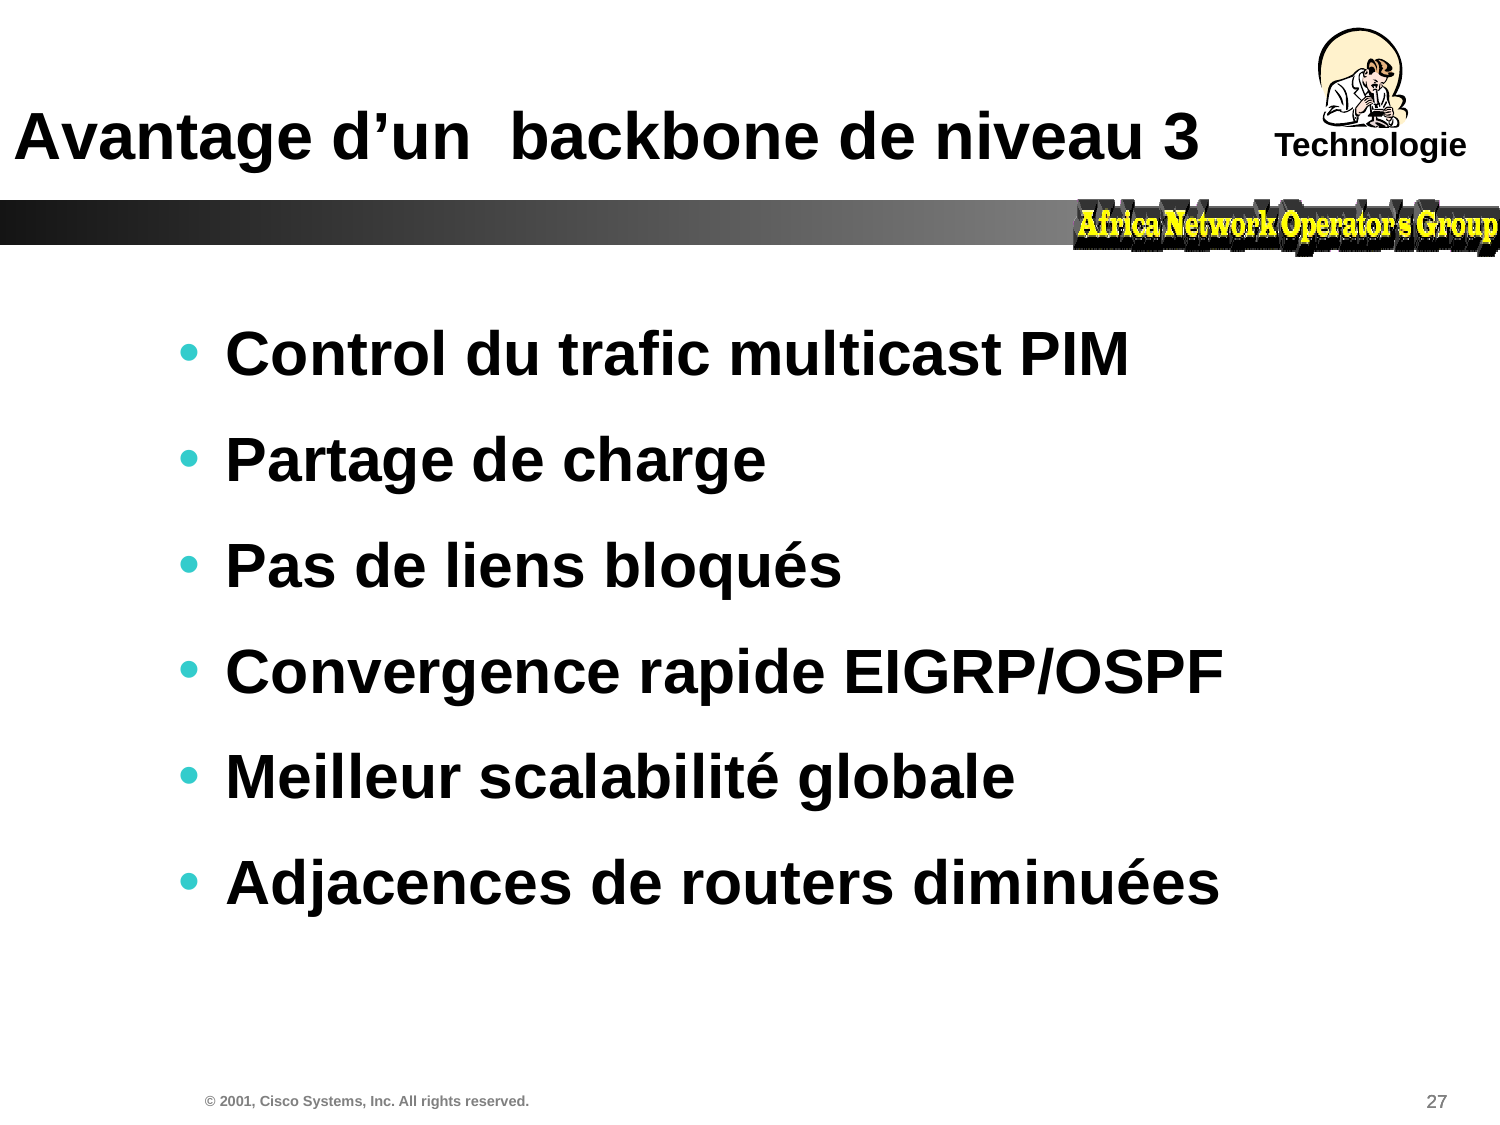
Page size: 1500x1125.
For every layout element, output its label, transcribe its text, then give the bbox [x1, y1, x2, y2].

list Control du trafic multicast PIM Partage de charge Pas de liens bloqués Convergence rapide EIGRP/OSPF Meilleur scalabilité globale Adjacences de routers diminuées [74, 297, 1424, 934]
picture [1317, 26, 1409, 118]
picture [1070, 180, 1500, 275]
text_box Technologie [1262, 118, 1480, 171]
title Avantage d’un backbone de niveau 3 [0, 41, 1251, 180]
